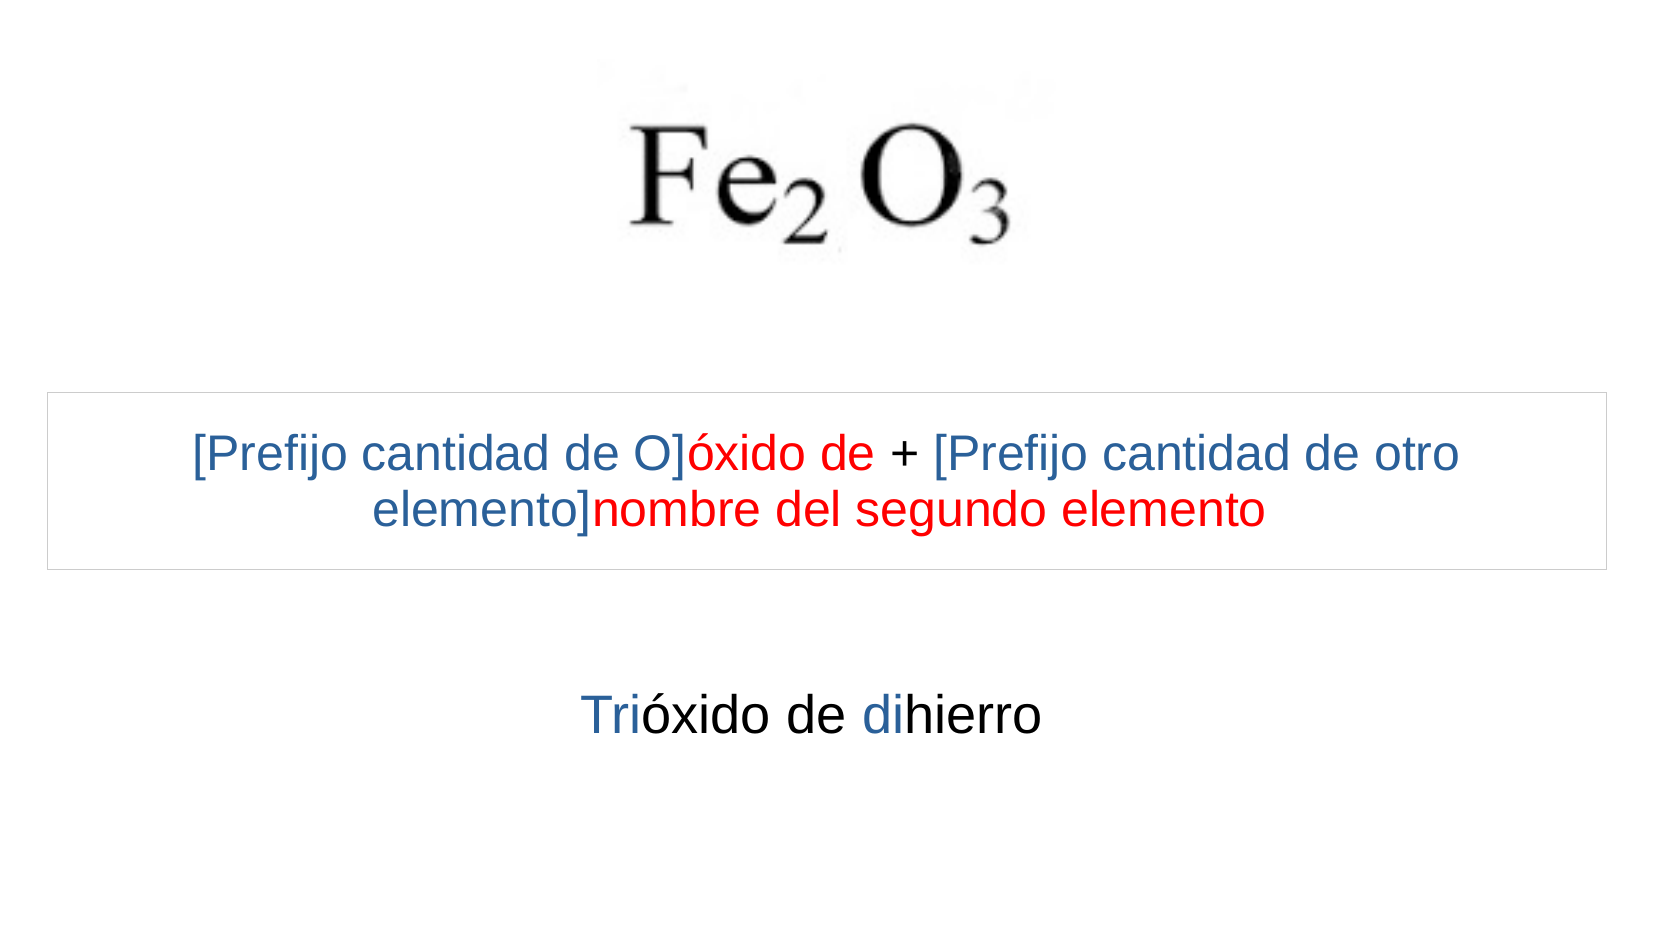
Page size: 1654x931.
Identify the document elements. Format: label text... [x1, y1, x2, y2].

picture [597, 59, 1056, 296]
list Trióxido de dihierro [47, 614, 1607, 815]
list [Prefijo cantidad de O]óxido de + [Prefijo cantidad de otro elemento]nombre del segundo elemento [47, 392, 1607, 570]
